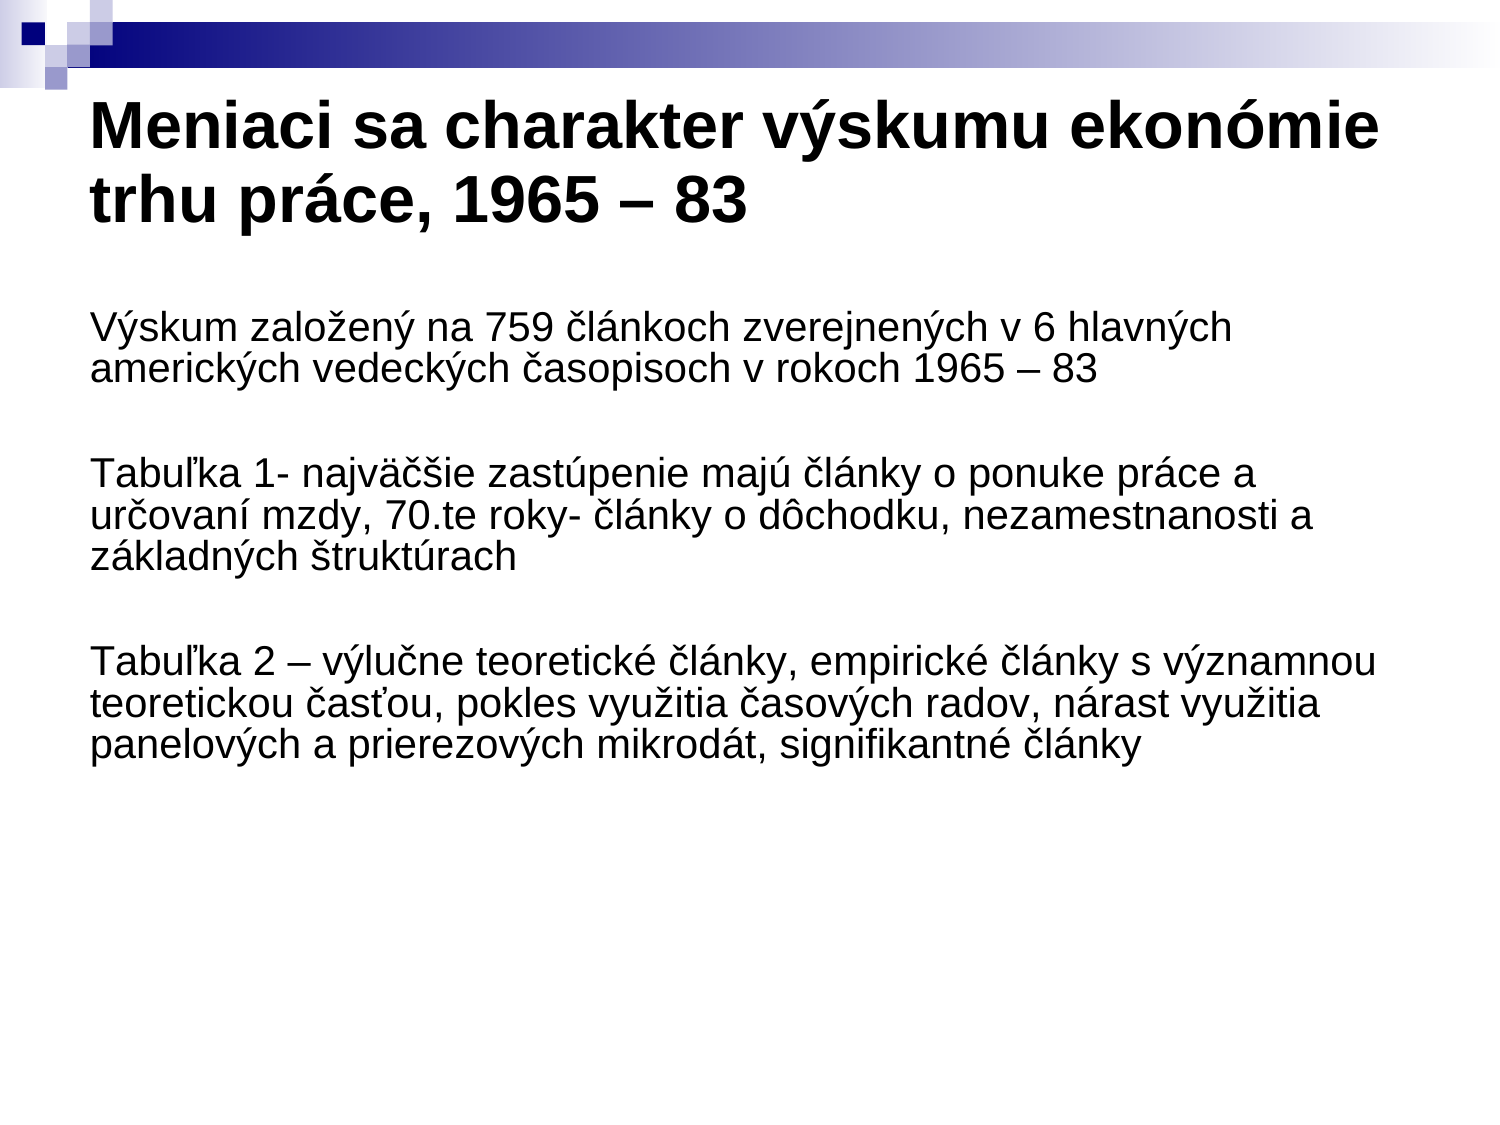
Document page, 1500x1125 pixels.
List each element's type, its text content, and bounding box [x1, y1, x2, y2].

list Výskum založený na 759 článkoch zverejnených v 6 hlavných amerických vedeckých časopisoch v rokoch 1965 – 83 Tabuľka 1- najväčšie zastúpenie majú články o ponuke práce a určovaní mzdy, 70.te roky- články o dôchodku, nezamestnanosti a základných štruktúrach Tabuľka 2 – výlučne teoretické články, empirické články s významnou teoretickou časťou, pokles využitia časových radov, nárast využitia panelových a prierezových mikrodát, signifikantné články [75, 299, 1426, 1000]
title Meniaci sa charakter výskumu ekonómie trhu práce, 1965 – 83 [75, 74, 1426, 251]
